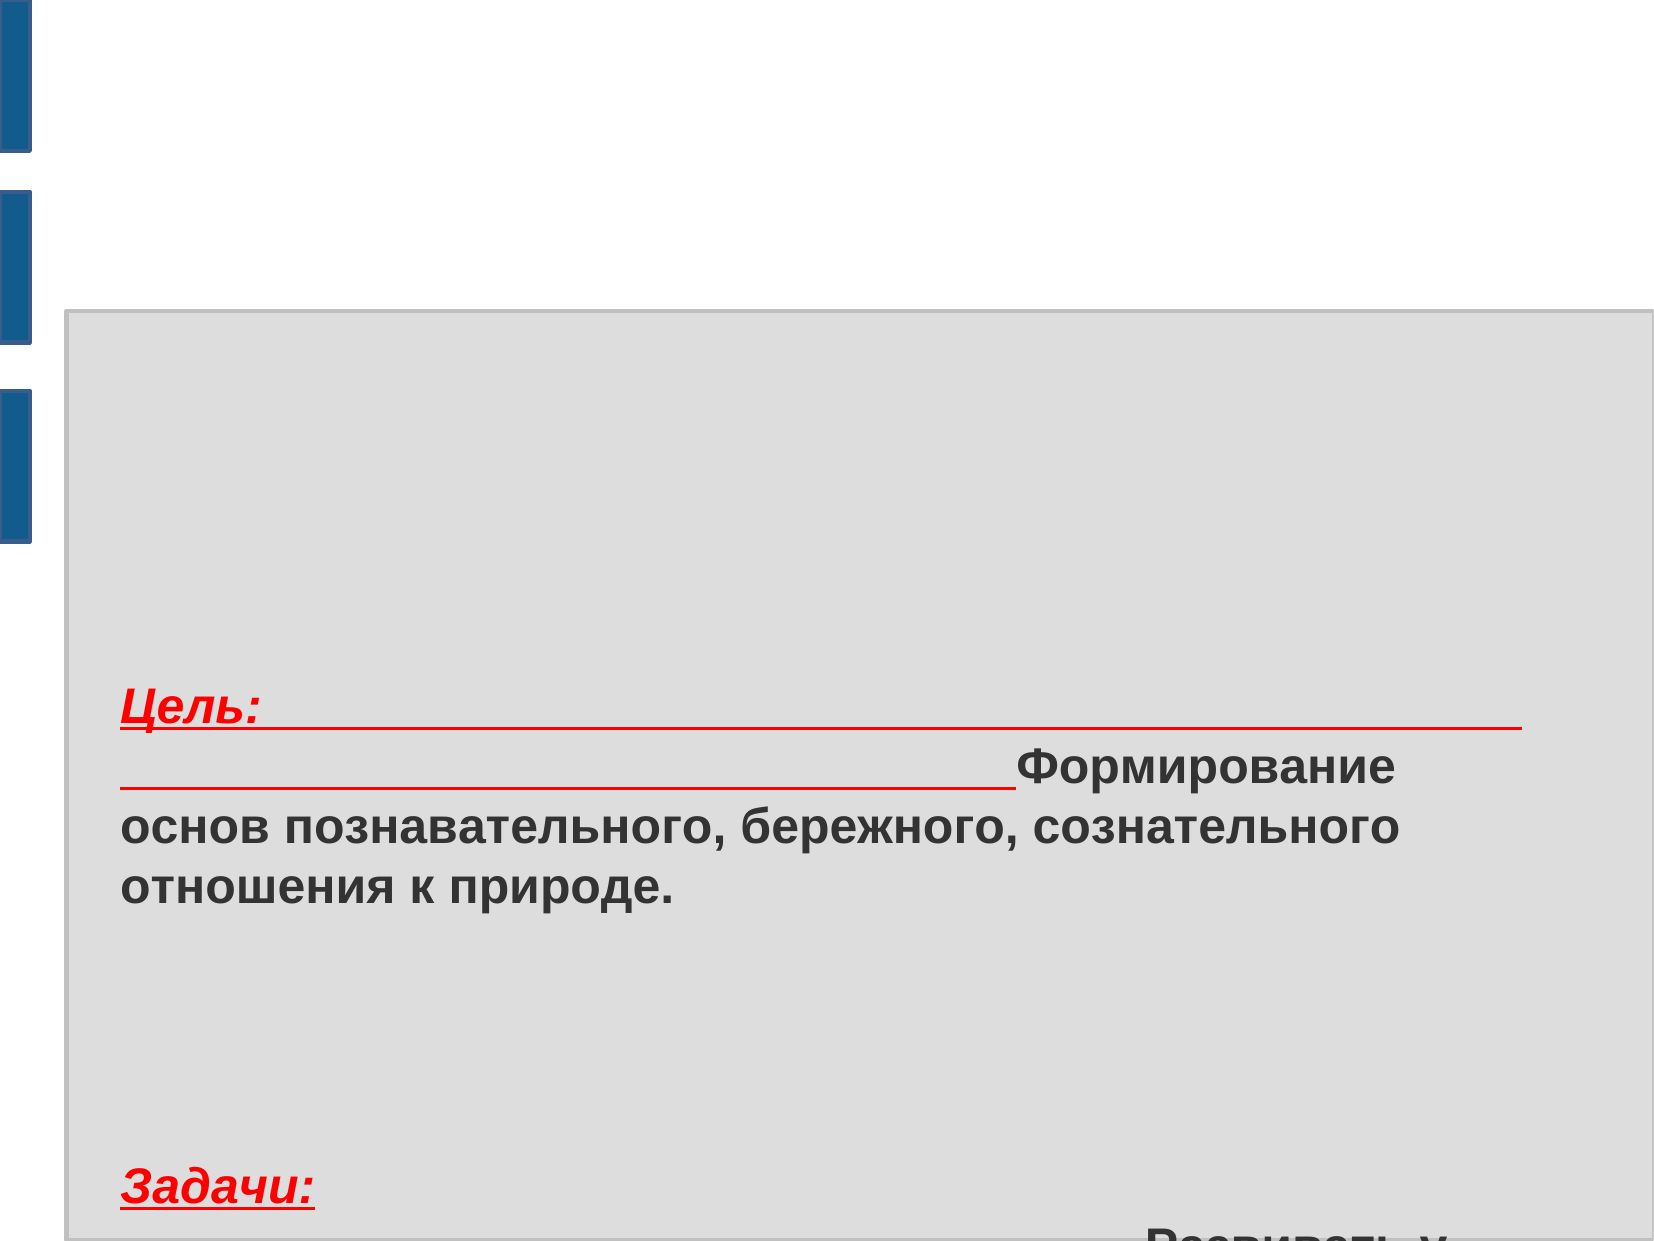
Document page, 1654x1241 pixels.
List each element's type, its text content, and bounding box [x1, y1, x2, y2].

title Цель: Формирование основ познавательного, бережного, сознательного отношения к природе. Задачи: - Развивать у детей экологические представления, знания о ценности природы и правилах поведения в ней; - Помочь в накоплении детьми эмоционального общения с природой; - Воспитывать наблюдательность, любознательность и заботливое отношение к окружаеющему миру природы. [118, 253, 1531, 461]
